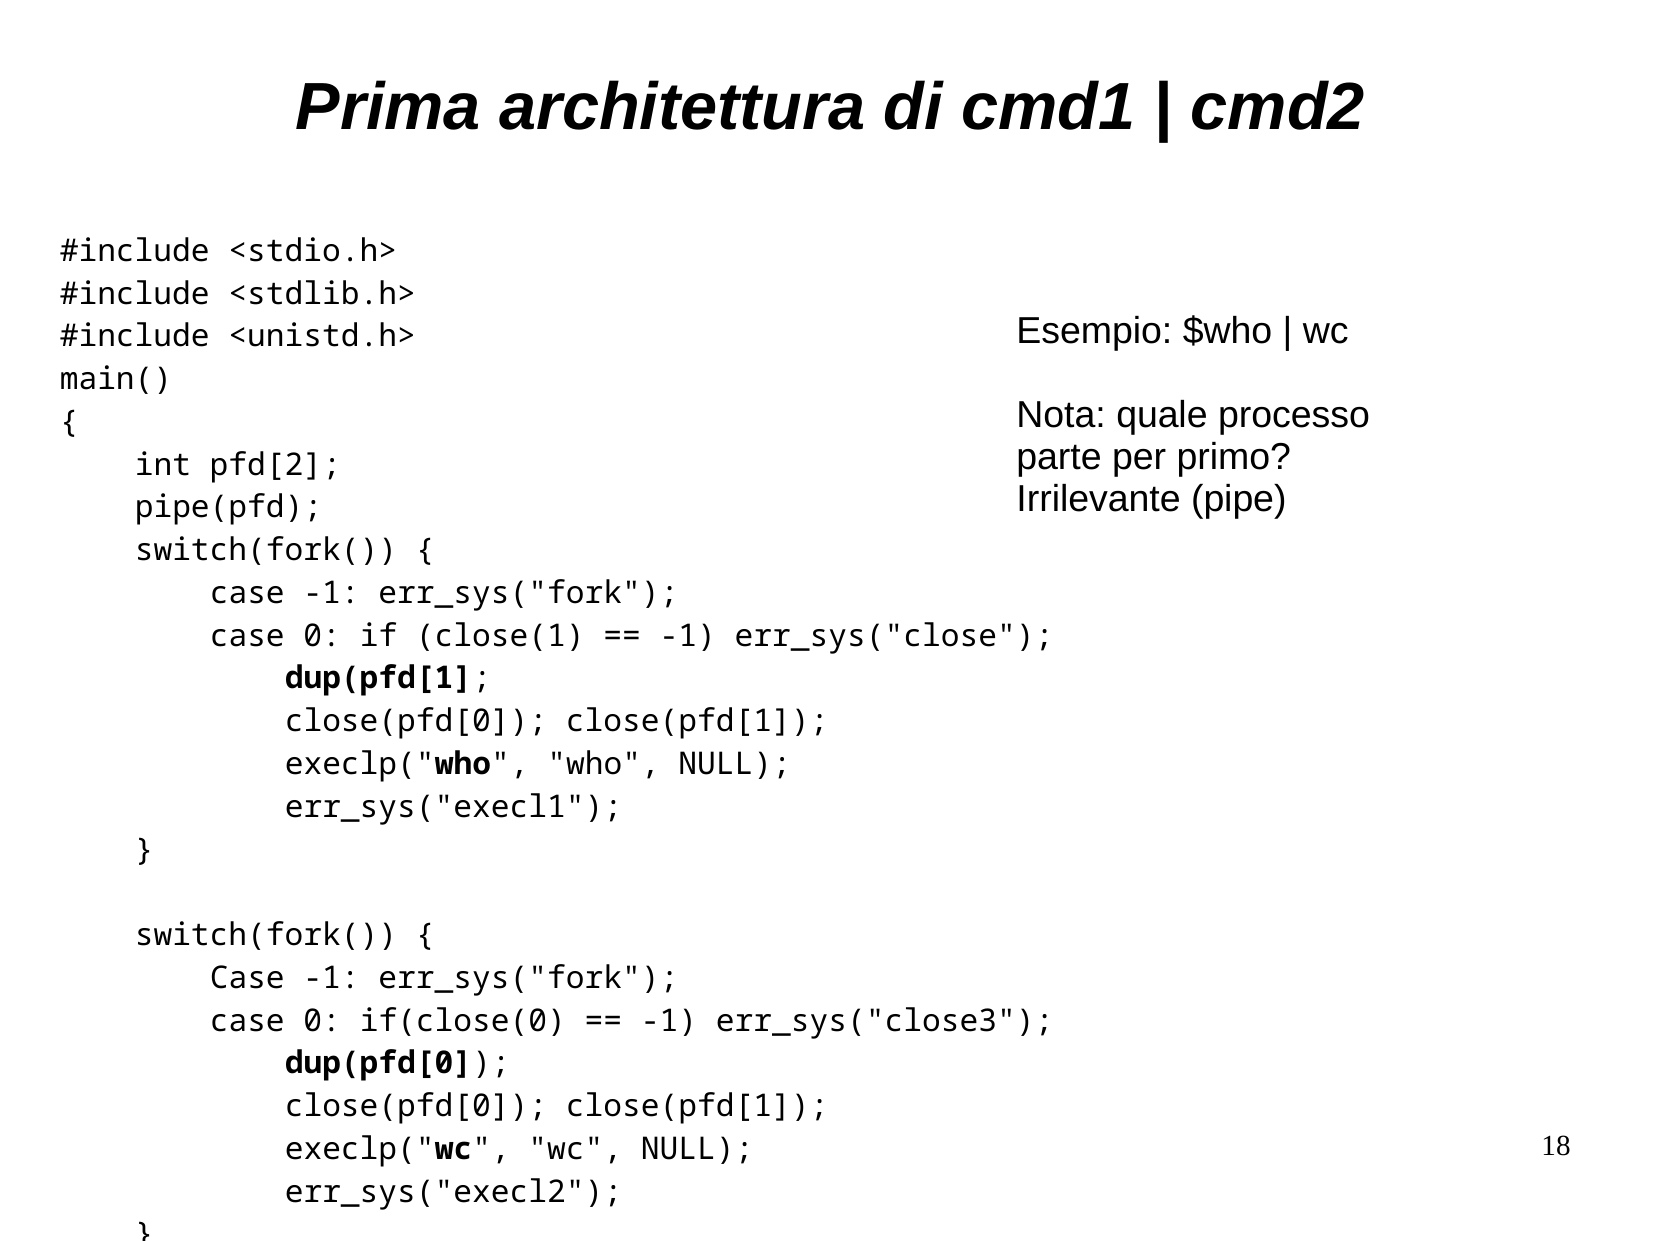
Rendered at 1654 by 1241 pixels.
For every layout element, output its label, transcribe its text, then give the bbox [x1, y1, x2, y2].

title Prima architettura di cmd1 | cmd2 [86, 3, 1576, 211]
text_box #include <stdio.h> #include <stdlib.h> #include <unistd.h> main() { int pfd[2]; pipe(pfd); switch(fork()) { case -1: err_sys("fork"); case 0: if (close(1) == -1) err_sys("close"); dup(pfd[1]; close(pfd[0]); close(pfd[1]); execlp("who", "who", NULL); err_sys("execl1"); } switch(fork()) { Case -1: err_sys("fork"); case 0: if(close(0) == -1) err_sys("close3"); dup(pfd[0]); close(pfd[0]); close(pfd[1]); execlp("wc", "wc", NULL); err_sys("execl2"); } close(pfd[0]); close(pfd[1]); wait(NULL) ; } [45, 220, 1636, 1241]
text_box Esempio: $who | wc Nota: quale processo parte per primo? Irrilevante (pipe) [1001, 302, 1389, 527]
